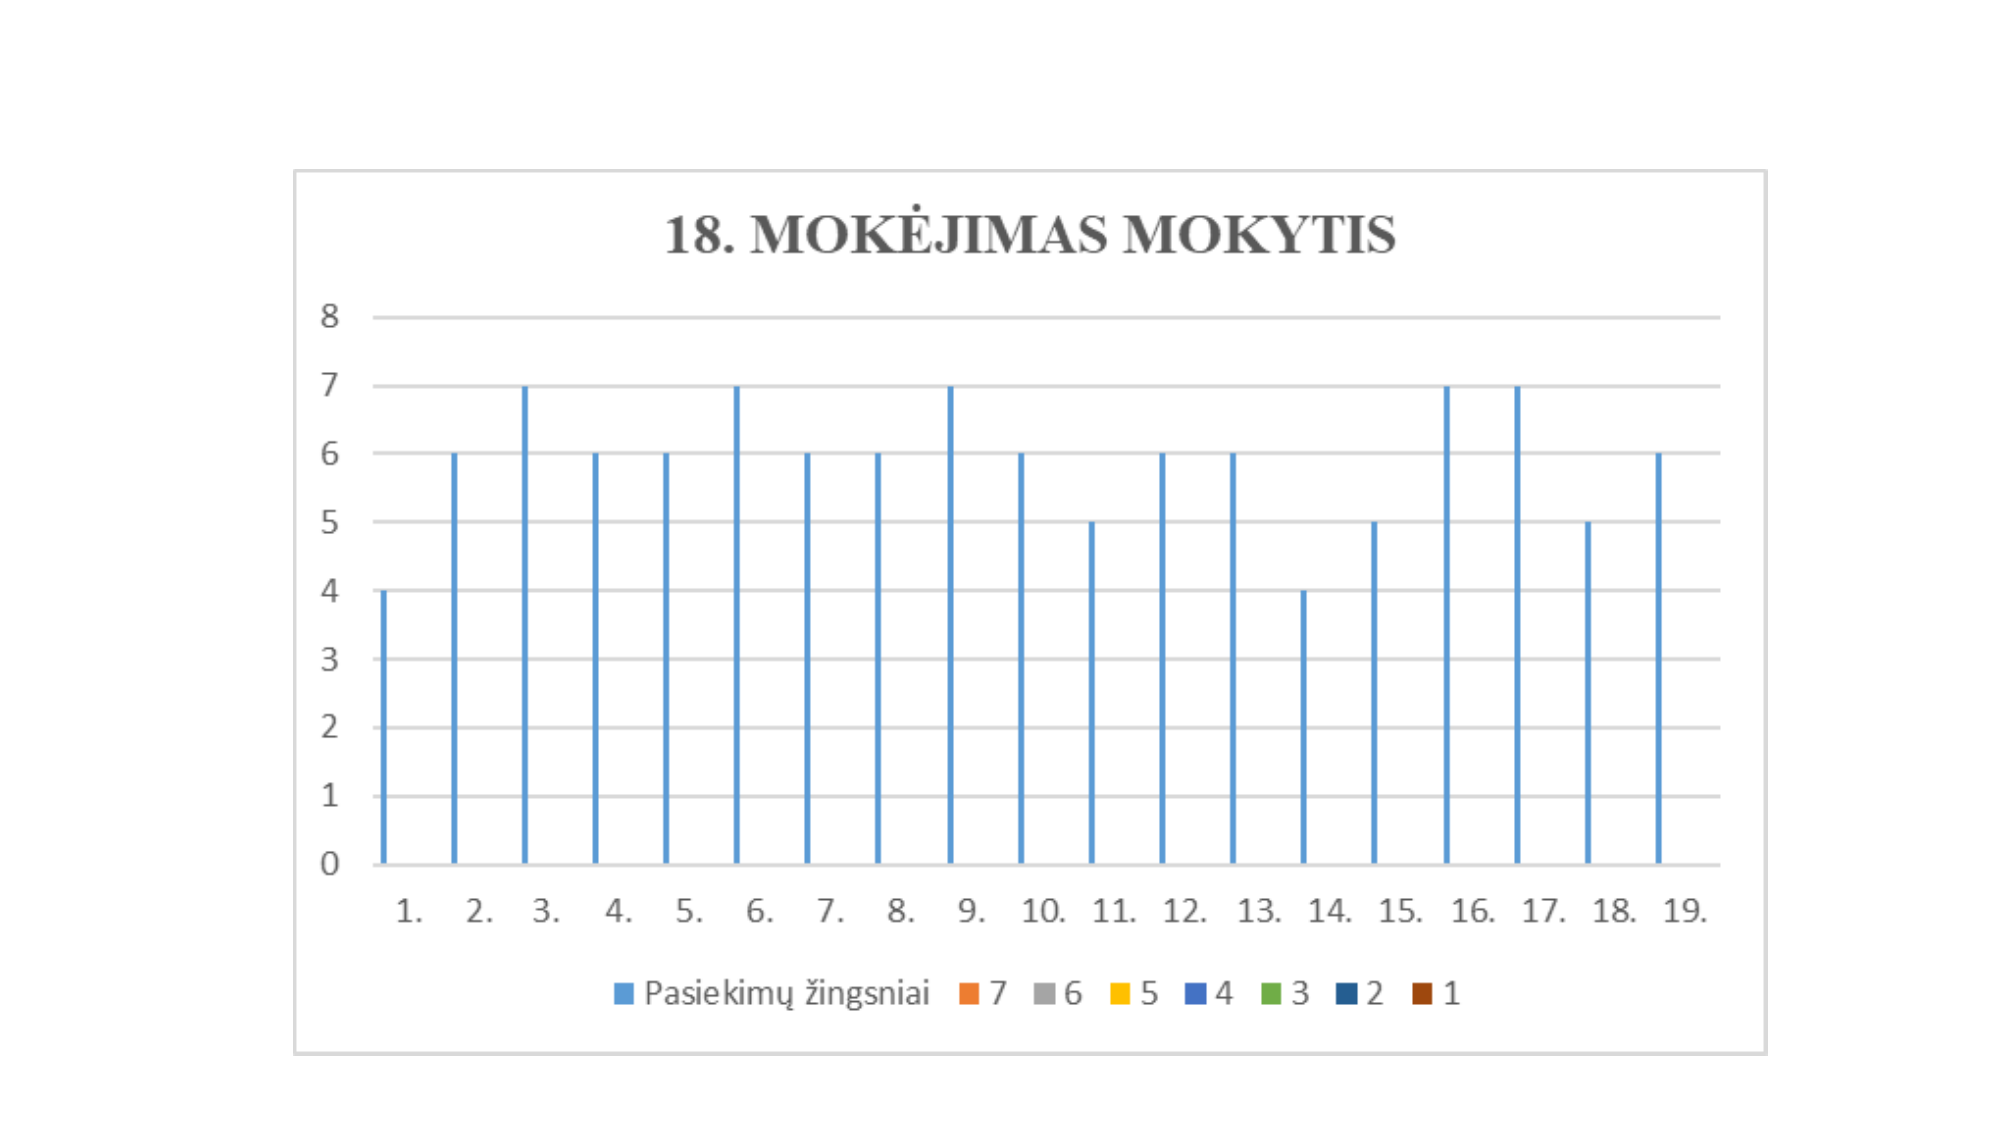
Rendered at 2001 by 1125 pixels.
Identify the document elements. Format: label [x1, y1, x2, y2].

picture [293, 170, 1768, 1056]
